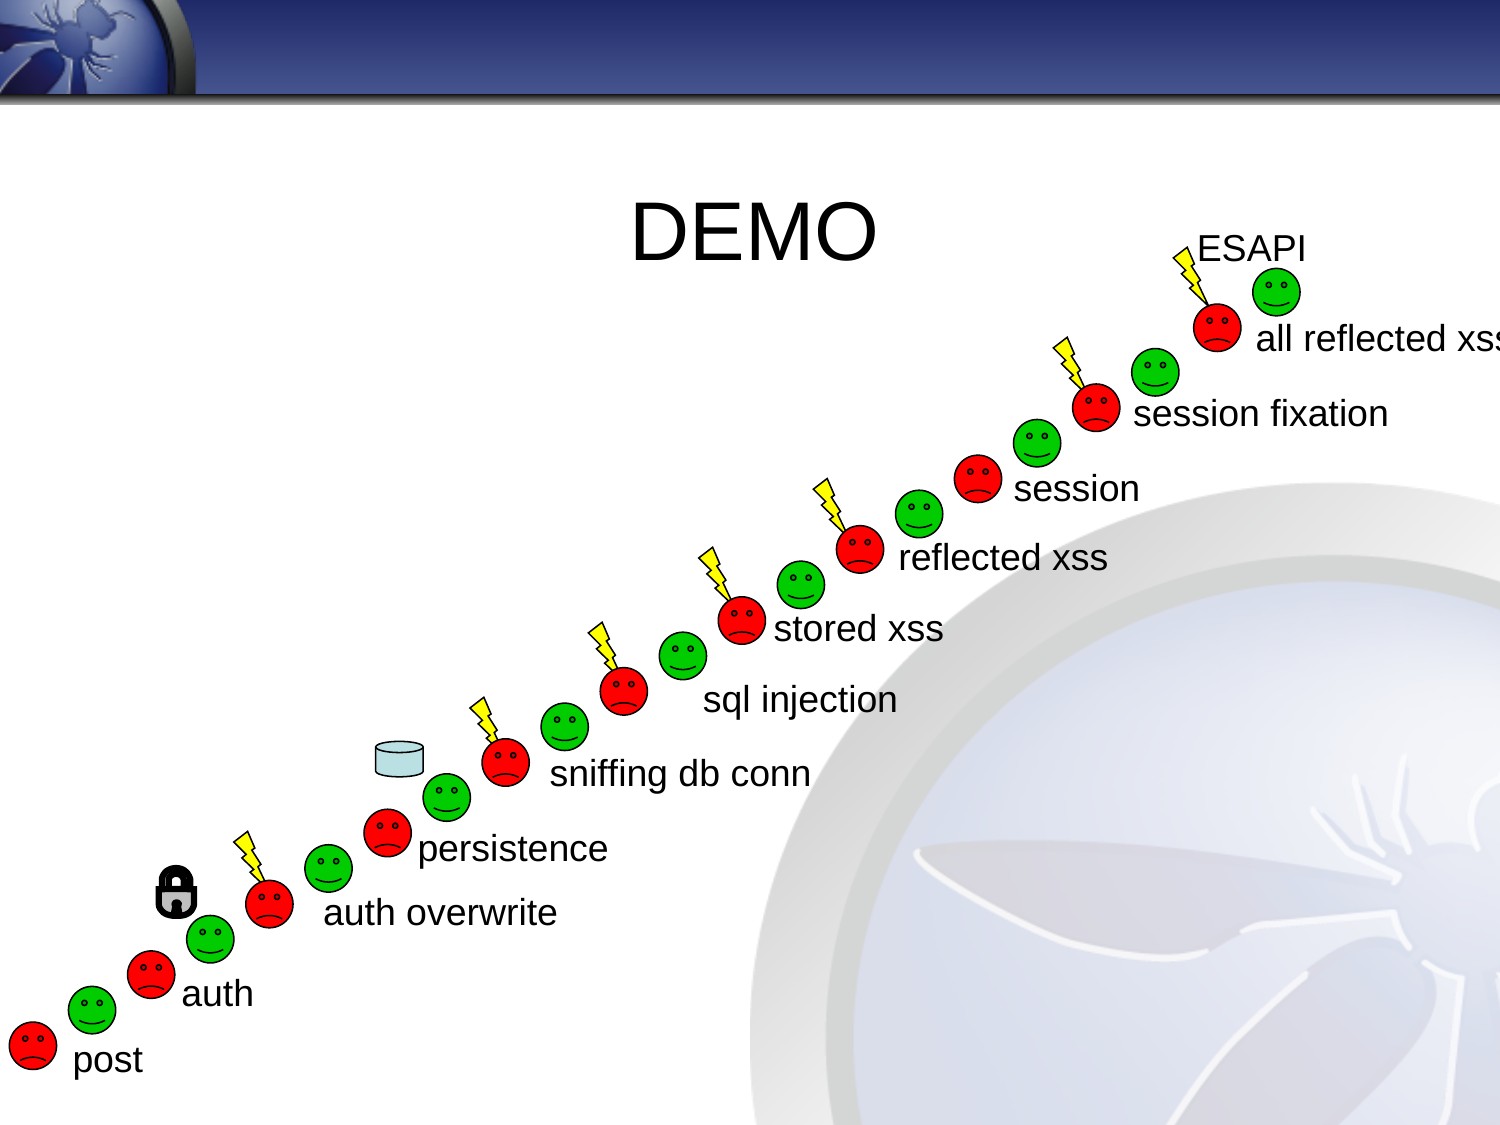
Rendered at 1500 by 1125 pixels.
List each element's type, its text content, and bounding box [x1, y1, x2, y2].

text_box [954, 455, 1002, 503]
text_box [777, 561, 825, 609]
text_box reflected xss [883, 525, 1124, 587]
text_box DEMO [615, 170, 991, 286]
text_box [588, 622, 648, 716]
text_box [541, 703, 589, 741]
text_box [1131, 348, 1179, 397]
text_box [127, 950, 175, 999]
text_box [1173, 247, 1241, 352]
text_box [304, 844, 353, 881]
text_box auth [166, 961, 270, 1022]
text_box [375, 741, 424, 777]
text_box [470, 697, 530, 787]
text_box [68, 986, 116, 1034]
text_box [158, 868, 195, 916]
text_box [659, 632, 707, 680]
text_box auth overwrite [308, 880, 573, 941]
picture [0, 0, 198, 95]
text_box sniffing db conn [534, 741, 827, 802]
text_box [186, 915, 234, 963]
text_box [1013, 419, 1061, 467]
text_box [423, 773, 471, 822]
text_box stored xss [758, 596, 960, 658]
text_box all reflected xss [1240, 306, 1500, 367]
text_box [364, 809, 412, 857]
text_box session [998, 455, 1156, 517]
text_box [9, 1022, 57, 1070]
text_box [698, 547, 766, 645]
text_box [1053, 337, 1120, 432]
text_box [1252, 268, 1301, 316]
text_box [895, 490, 943, 538]
text_box post [57, 1027, 159, 1088]
text_box persistence [402, 816, 624, 877]
picture [750, 479, 1500, 1125]
text_box session fixation [1118, 380, 1404, 442]
text_box ESAPI [1182, 216, 1329, 277]
text_box sql injection [688, 667, 914, 729]
text_box [813, 478, 884, 574]
text_box [233, 831, 294, 928]
